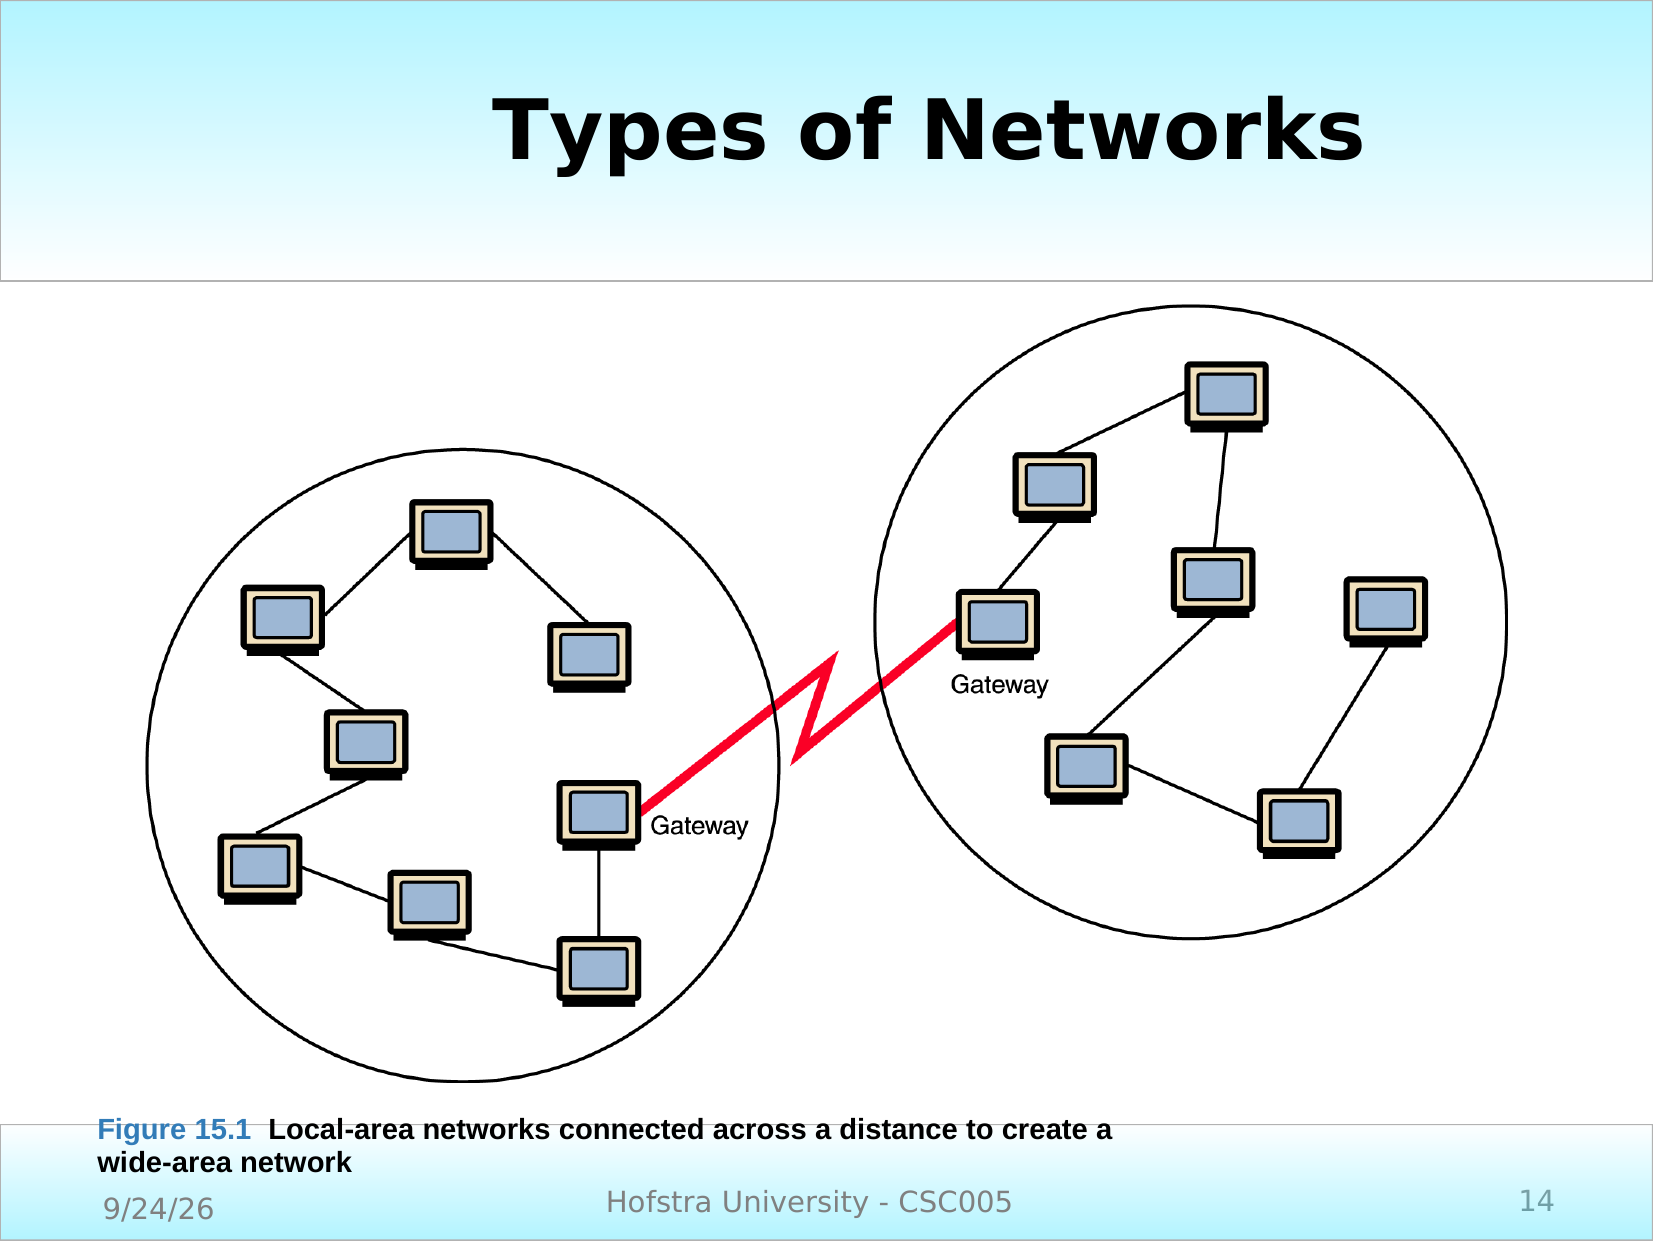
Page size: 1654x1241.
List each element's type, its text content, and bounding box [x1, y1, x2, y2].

title Types of Networks [247, 27, 1612, 235]
text_box Figure 15.1 Local-area networks connected across a distance to create a wide-area network [82, 1105, 1171, 1187]
picture [130, 289, 1523, 1098]
